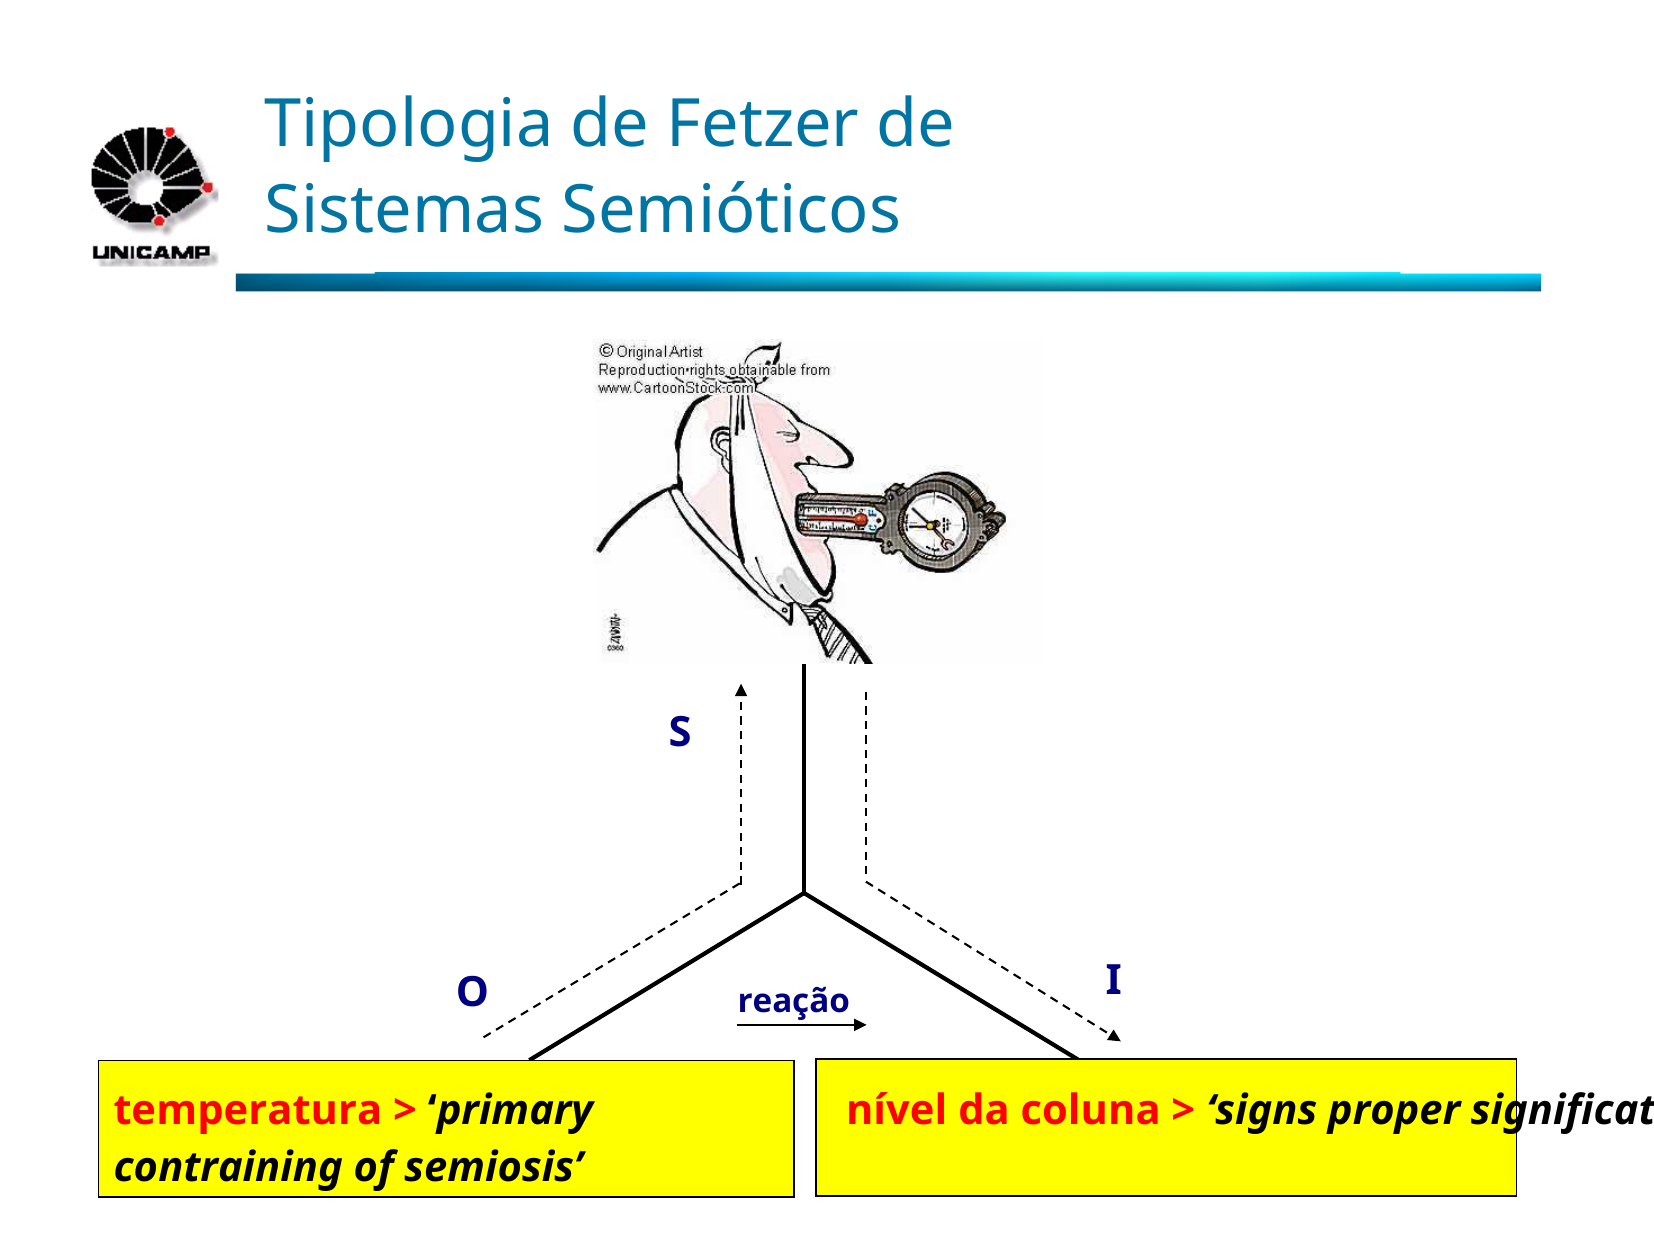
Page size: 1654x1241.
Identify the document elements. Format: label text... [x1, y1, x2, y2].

text_box I [1090, 942, 1144, 1015]
title Tipologia de Fetzer de Sistemas Semióticos [264, 42, 1534, 250]
text_box nível da coluna > ‘signs proper significate effect’ [831, 1072, 1654, 1145]
text_box O [441, 954, 507, 1027]
picture [593, 339, 1043, 664]
text_box [816, 1059, 1517, 1196]
text_box S [653, 694, 714, 767]
text_box [98, 1060, 795, 1198]
picture [125, 272, 1654, 295]
text_box temperatura > ‘primary contraining of semiosis’ [98, 1071, 620, 1202]
text_box reação [714, 969, 881, 1031]
